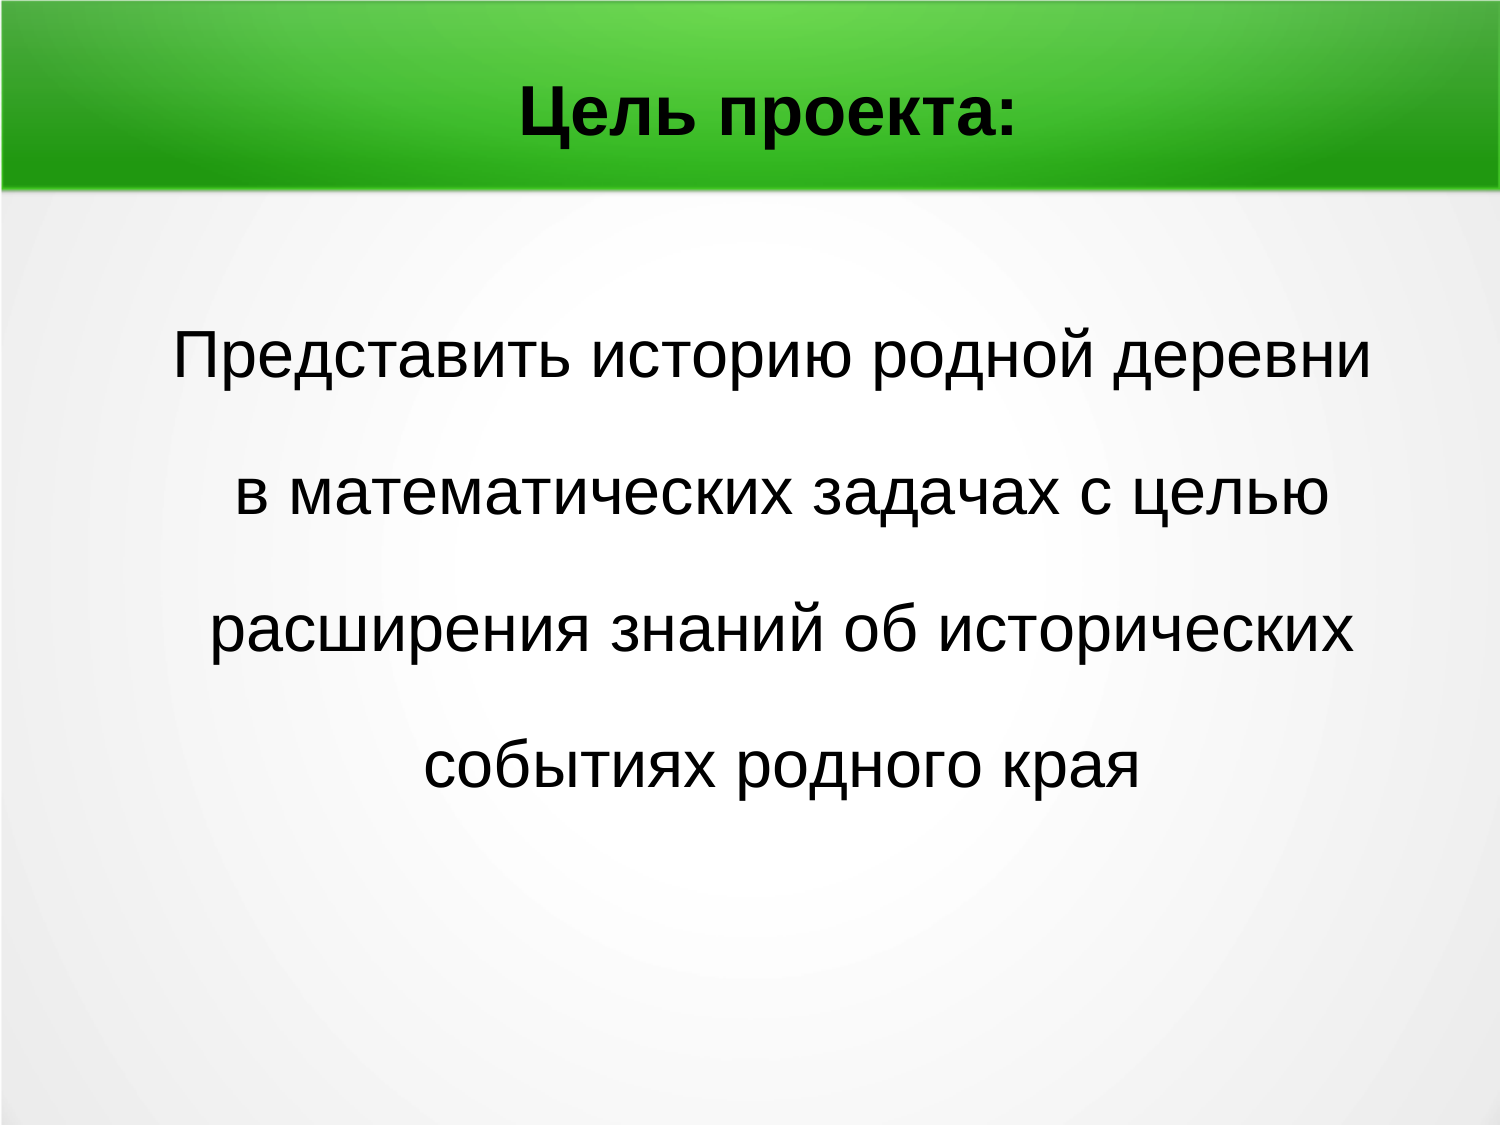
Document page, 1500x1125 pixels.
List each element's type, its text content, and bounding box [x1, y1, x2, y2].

picture [0, 0, 1500, 1125]
text_box Цель проекта: [93, 0, 1444, 213]
text_box Представить историю родной деревни в математических задачах с целью расширения знаний об исторических событиях родного края [153, 247, 1394, 922]
